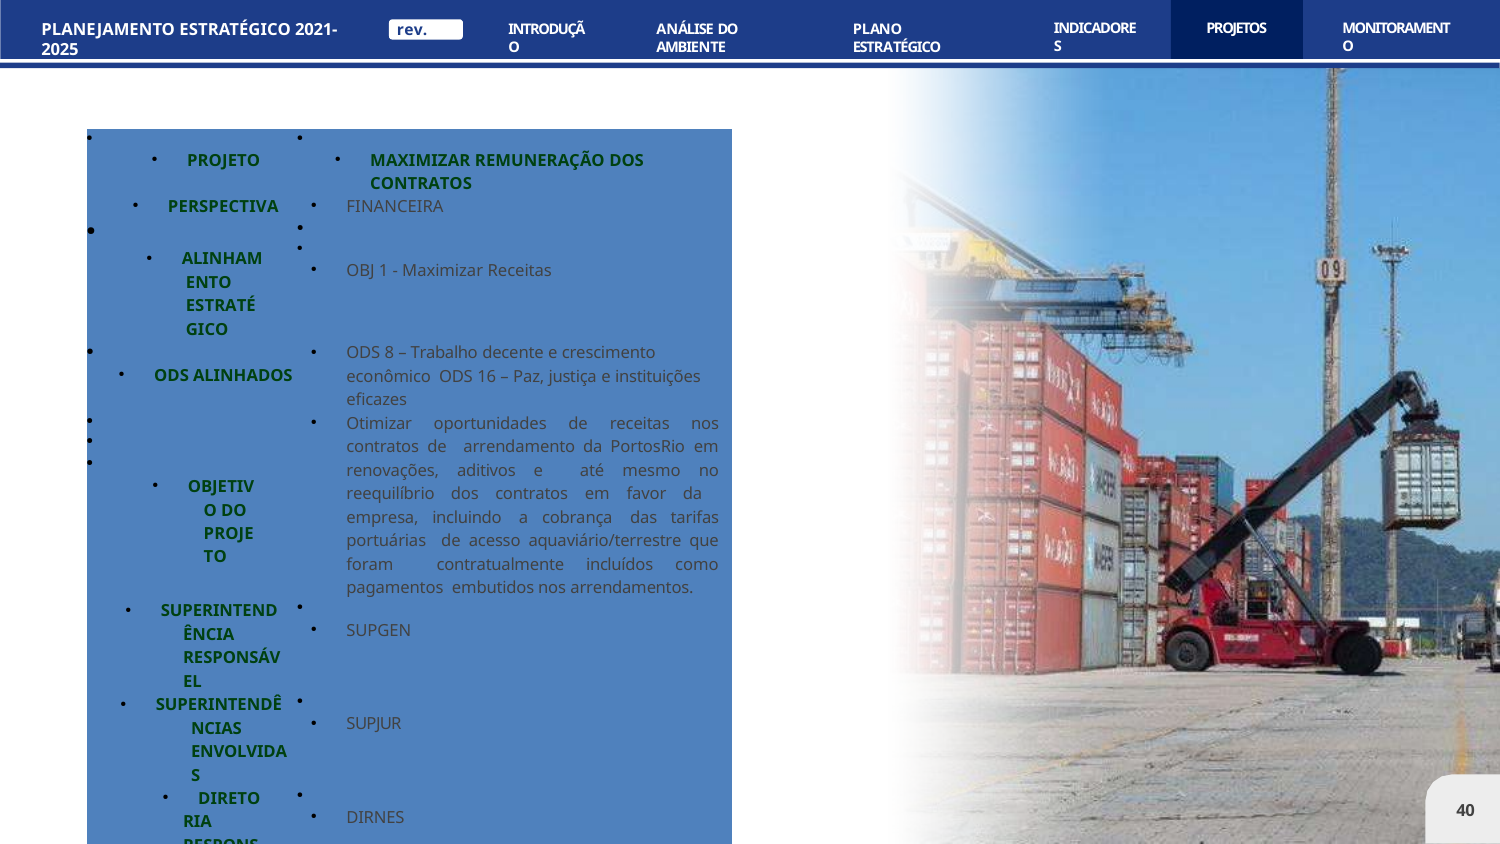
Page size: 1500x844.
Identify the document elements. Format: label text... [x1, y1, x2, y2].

table_cell OBJETIVO DO PROJETO [87, 411, 297, 598]
table_cell SUPERINTENDÊNCIAS ENVOLVIDAS [87, 692, 297, 786]
text_box [0, 62, 1500, 69]
table_cell SUPGEN [297, 598, 732, 692]
table_cell DIRNES [297, 786, 732, 844]
table_cell PERSPECTIVA [87, 195, 297, 218]
text_box MONITORAMENTO [1340, 16, 1453, 39]
table_cell OBJ 1 - Maximizar Receitas [297, 218, 732, 340]
text_box INDICADORES [1051, 16, 1137, 39]
table_cell Otimizar oportunidades de receitas nos contratos de arrendamento da PortosRio em renovações, aditivos e até mesmo no reequilíbrio dos contratos em favor da empresa, incluindo a cobrança das tarifas portuárias de acesso aquaviário/terrestre que foram contratualmente incluídos como pagamentos embutidos nos arrendamentos. [297, 411, 732, 598]
text_box INTRODUÇÃO [506, 17, 589, 40]
text_box PROJETOS [1204, 16, 1272, 39]
table_cell SUPJUR [297, 692, 732, 786]
text_box [1425, 774, 1500, 844]
text_box [0, 0, 1500, 59]
text_box PLANEJAMENTO ESTRATÉGICO 2021-2025 [39, 16, 374, 41]
text_box 41 [1450, 799, 1480, 823]
table_header MAXIMIZAR REMUNERAÇÃO DOS CONTRATOS [297, 129, 732, 195]
table_cell DIRETORIA RESPONSÁVEL [87, 786, 297, 844]
table_header PROJETO [87, 129, 297, 195]
text_box ANÁLISE DO AMBIENTE [654, 17, 796, 40]
text_box PLANO ESTRATÉGICO [850, 17, 982, 40]
table_cell SUPERINTENDÊNCIA RESPONSÁVEL [87, 598, 297, 692]
table_cell ALINHAMENTO ESTRATÉGICO [87, 218, 297, 340]
table_cell FINANCEIRA [297, 195, 732, 218]
text_box rev. 2022 [394, 17, 457, 41]
table_cell ODS 8 – Trabalho decente e crescimento econômico ODS 16 – Paz, justiça e instituições eﬁcazes [297, 340, 732, 411]
picture [815, 69, 1500, 844]
table_cell ODS ALINHADOS [87, 340, 297, 411]
